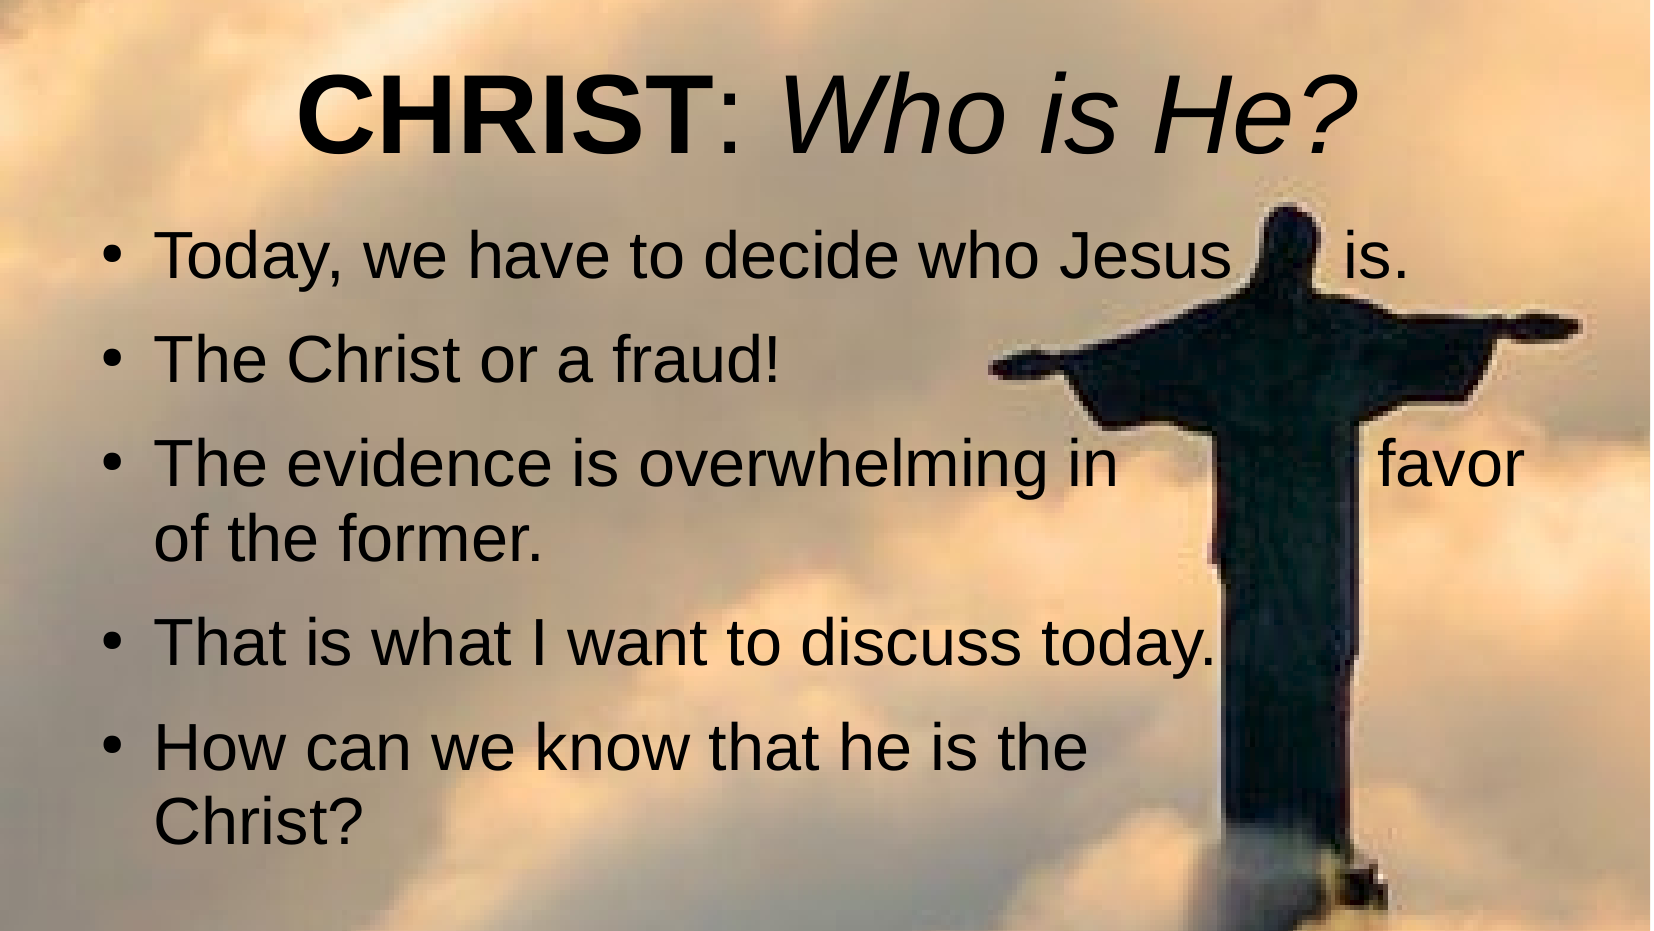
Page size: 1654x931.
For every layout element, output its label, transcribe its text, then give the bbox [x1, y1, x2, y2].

list Today, we have to decide who Jesus is. The Christ or a fraud! The evidence is overwhelming in favor of the former. That is what I want to discuss today. How can we know that he is the Christ? [82, 217, 1571, 886]
picture [0, 0, 1651, 931]
title CHRIST: Who is He? [82, 37, 1571, 193]
